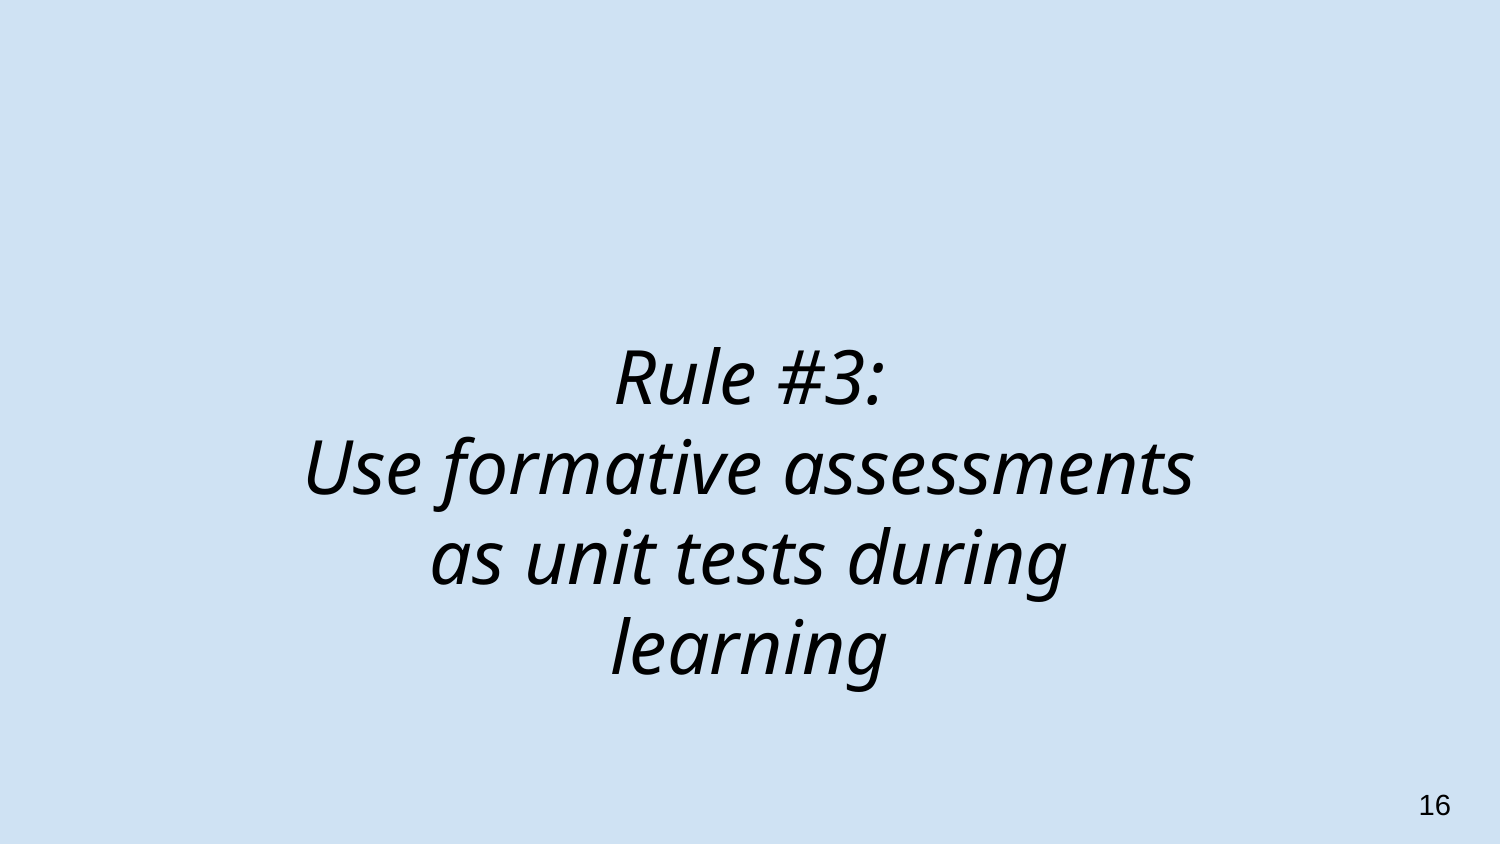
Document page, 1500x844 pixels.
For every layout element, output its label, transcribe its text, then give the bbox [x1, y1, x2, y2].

text_box Rule #3: Use formative assessments as unit tests during learning [277, 314, 1223, 615]
